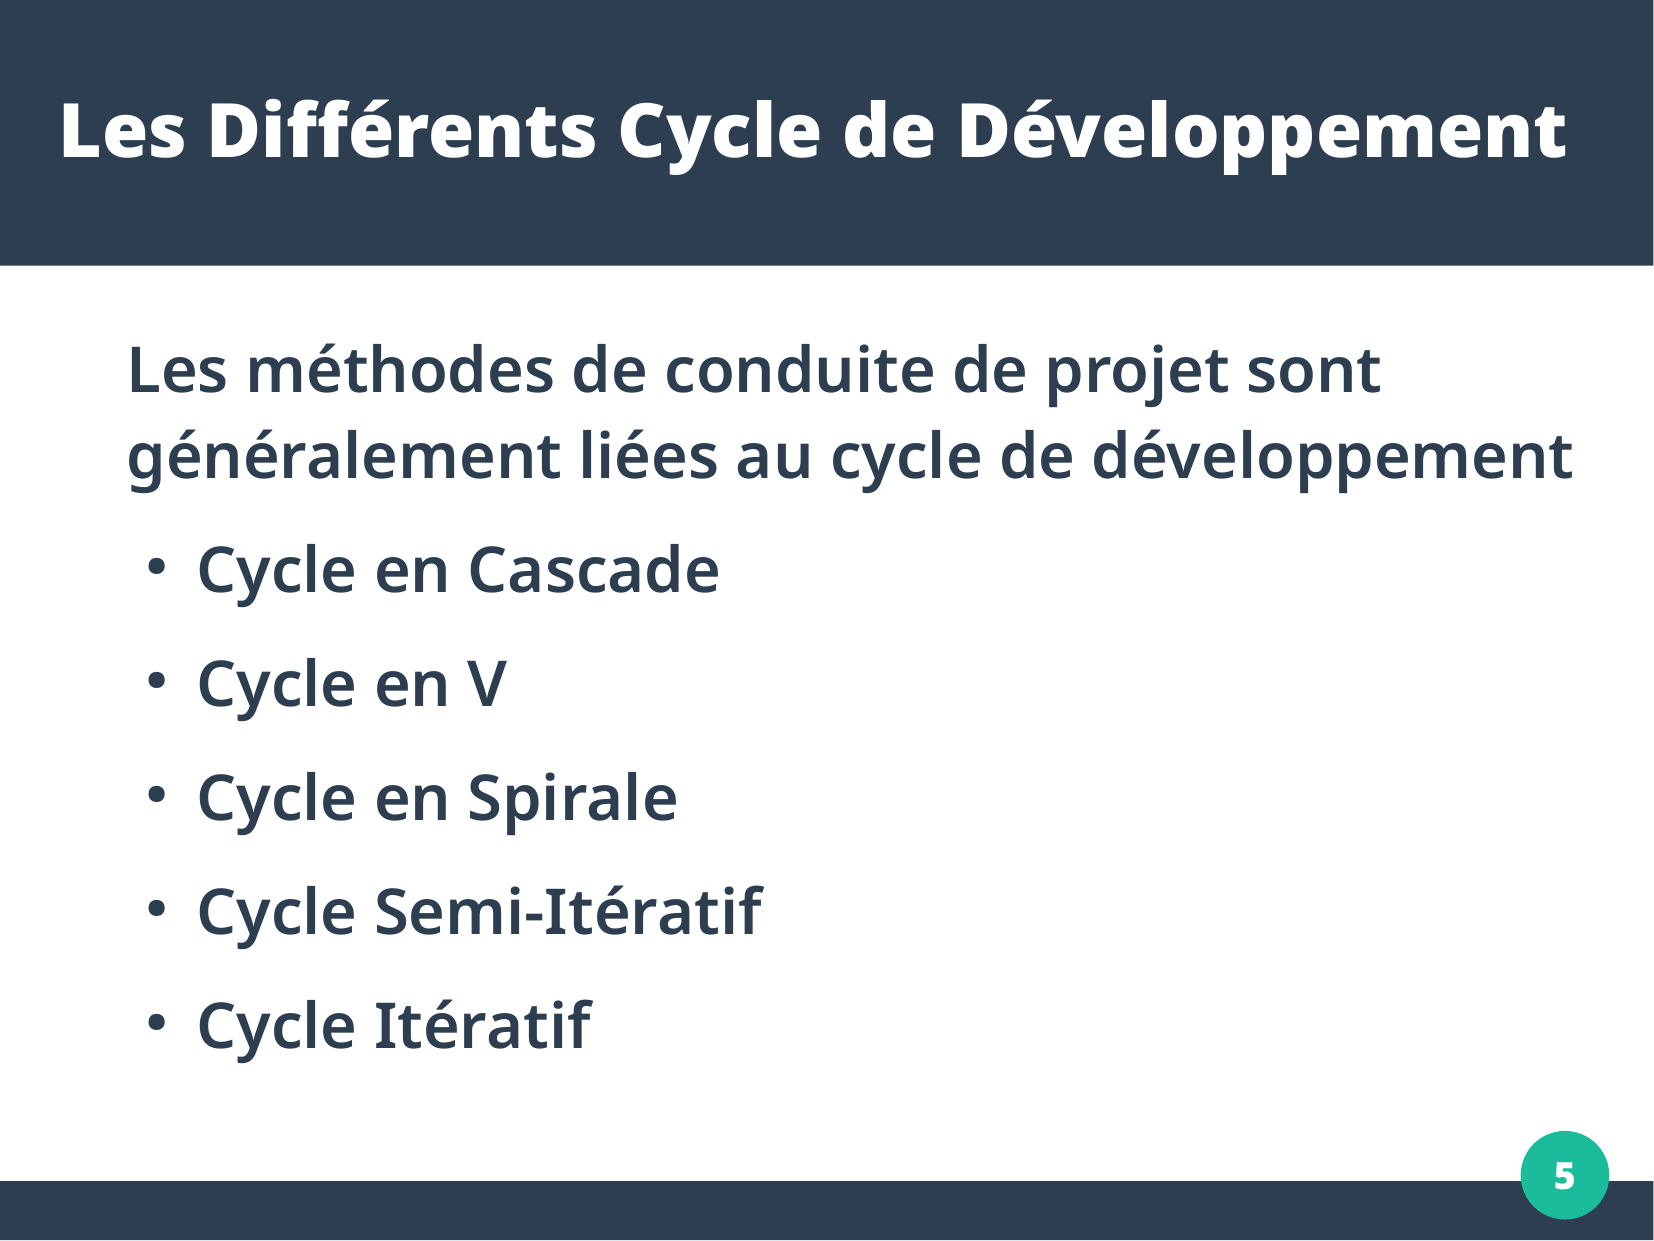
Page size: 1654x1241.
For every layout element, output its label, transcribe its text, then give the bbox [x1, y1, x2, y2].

list Les méthodes de conduite de projet sont généralement liées au cycle de développement Cycle en Cascade Cycle en V Cycle en Spirale Cycle Semi-Itératif Cycle Itératif [59, 324, 1595, 1152]
title Les Différents Cycle de Développement [59, 49, 1595, 207]
